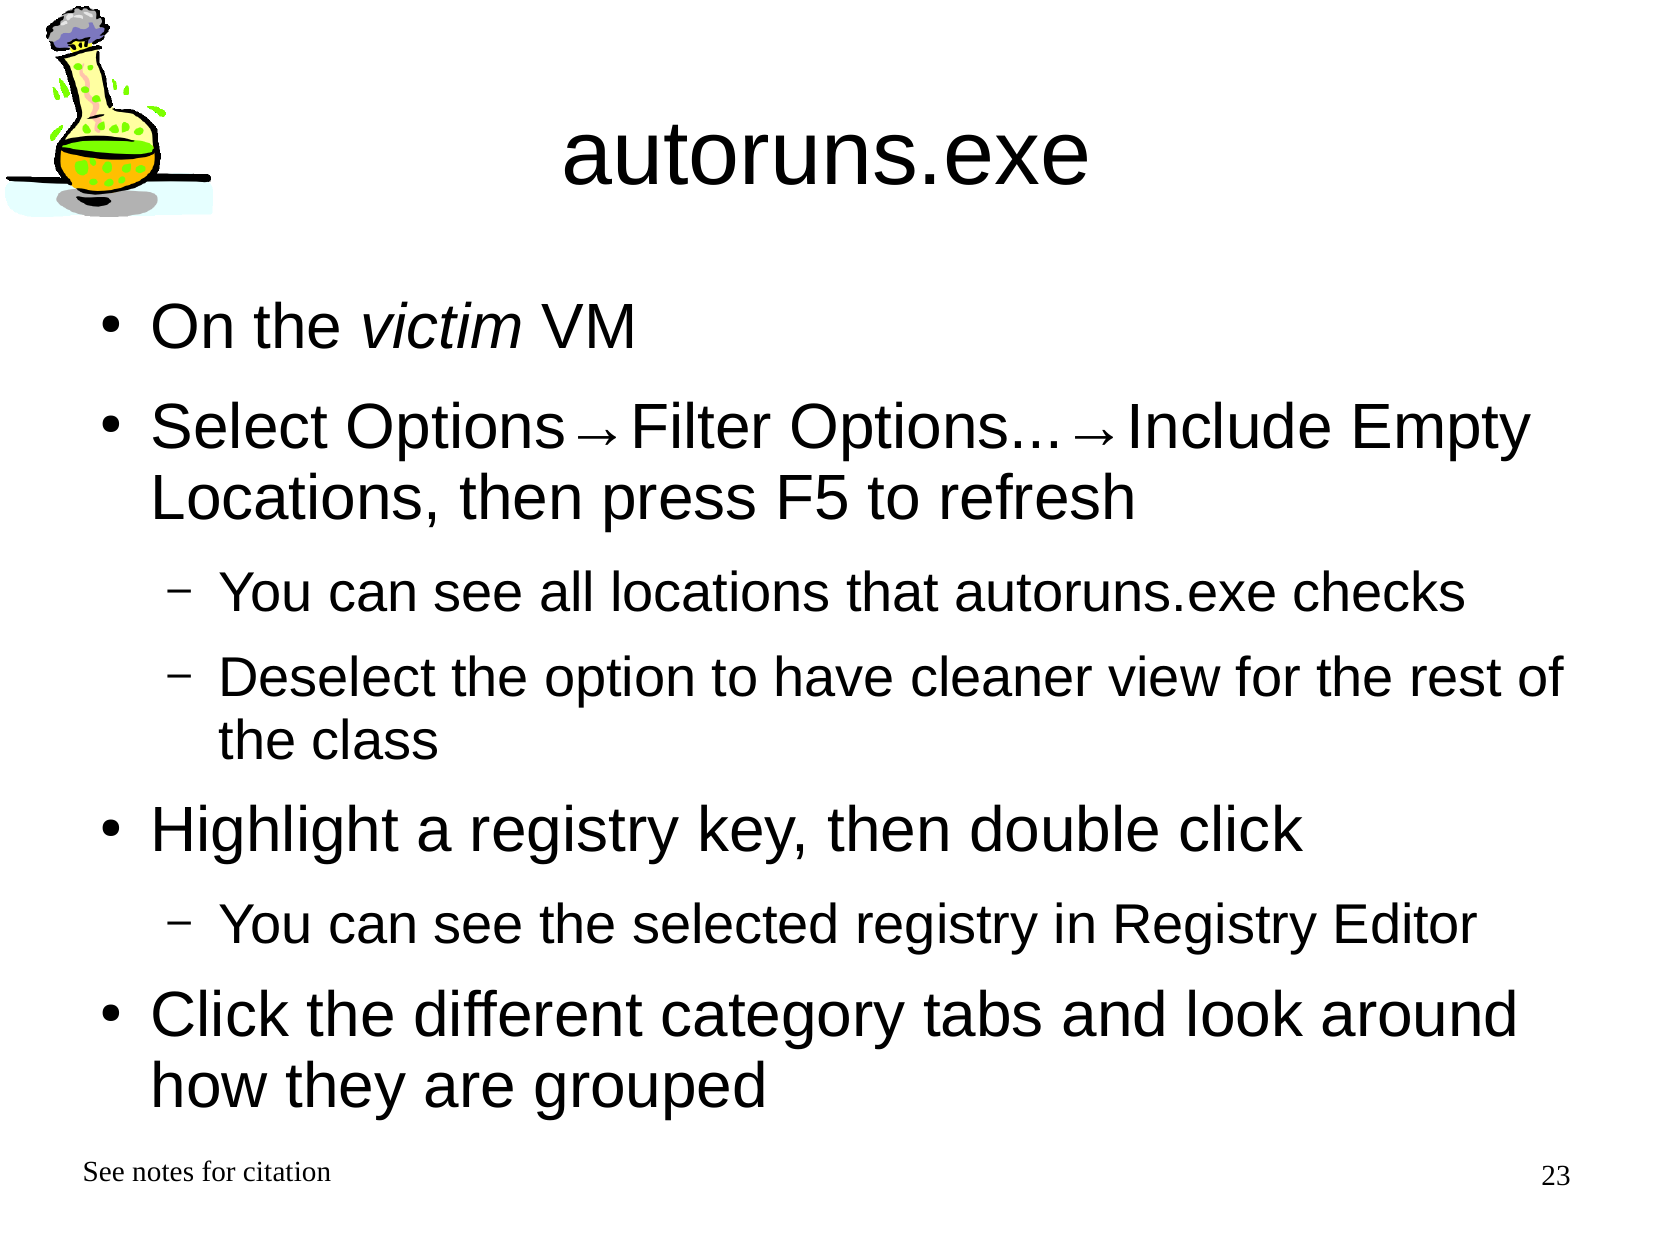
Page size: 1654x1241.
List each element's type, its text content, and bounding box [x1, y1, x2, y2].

picture [5, 6, 213, 217]
title autoruns.exe [82, 49, 1571, 257]
list On the victim VM Select Options→Filter Options...→Include Empty Locations, then press F5 to refresh You can see all locations that autoruns.exe checks Deselect the option to have cleaner view for the rest of the class Highlight a registry key, then double click You can see the selected registry in Registry Editor Click the different category tabs and look around how they are grouped [82, 290, 1576, 1126]
